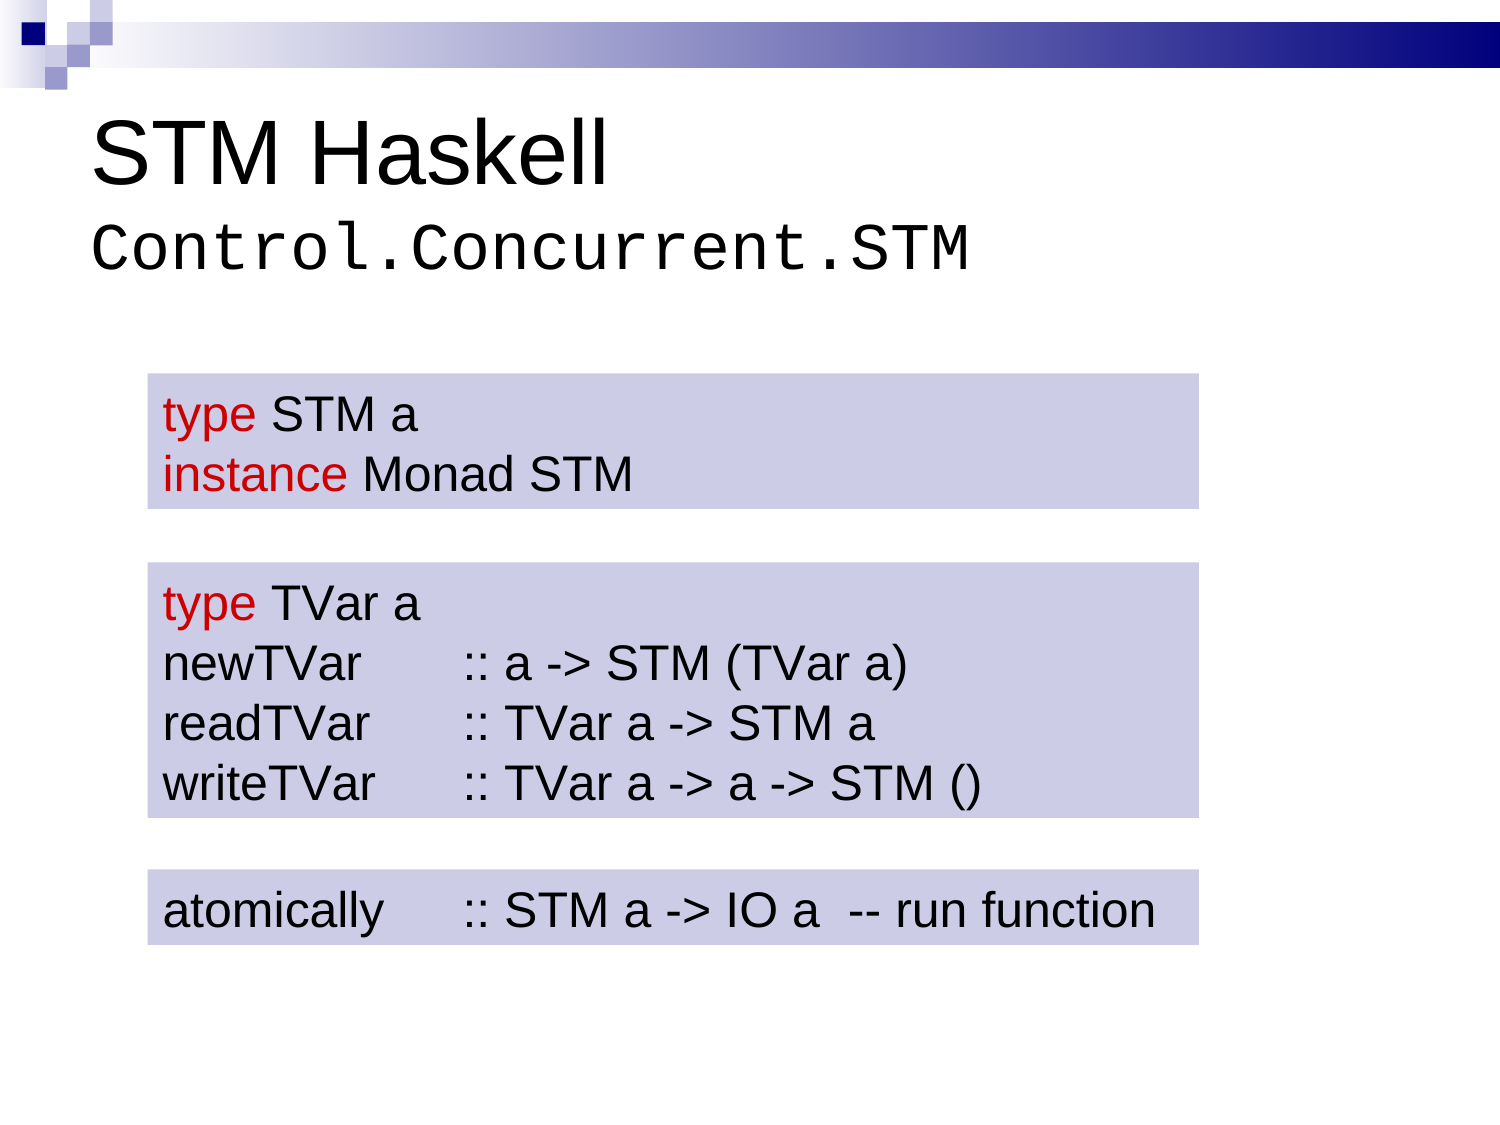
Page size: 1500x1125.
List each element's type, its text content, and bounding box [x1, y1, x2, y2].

text_box atomically :: STM a -> IO a -- run function [147, 869, 1199, 945]
title STM Haskell Control.Concurrent.STM [75, 75, 1426, 301]
text_box type STM a instance Monad STM [147, 373, 1199, 509]
text_box type TVar a newTVar :: a -> STM (TVar a) readTVar :: TVar a -> STM a writeTVar :: TVar a -> a -> STM () [147, 562, 1199, 818]
